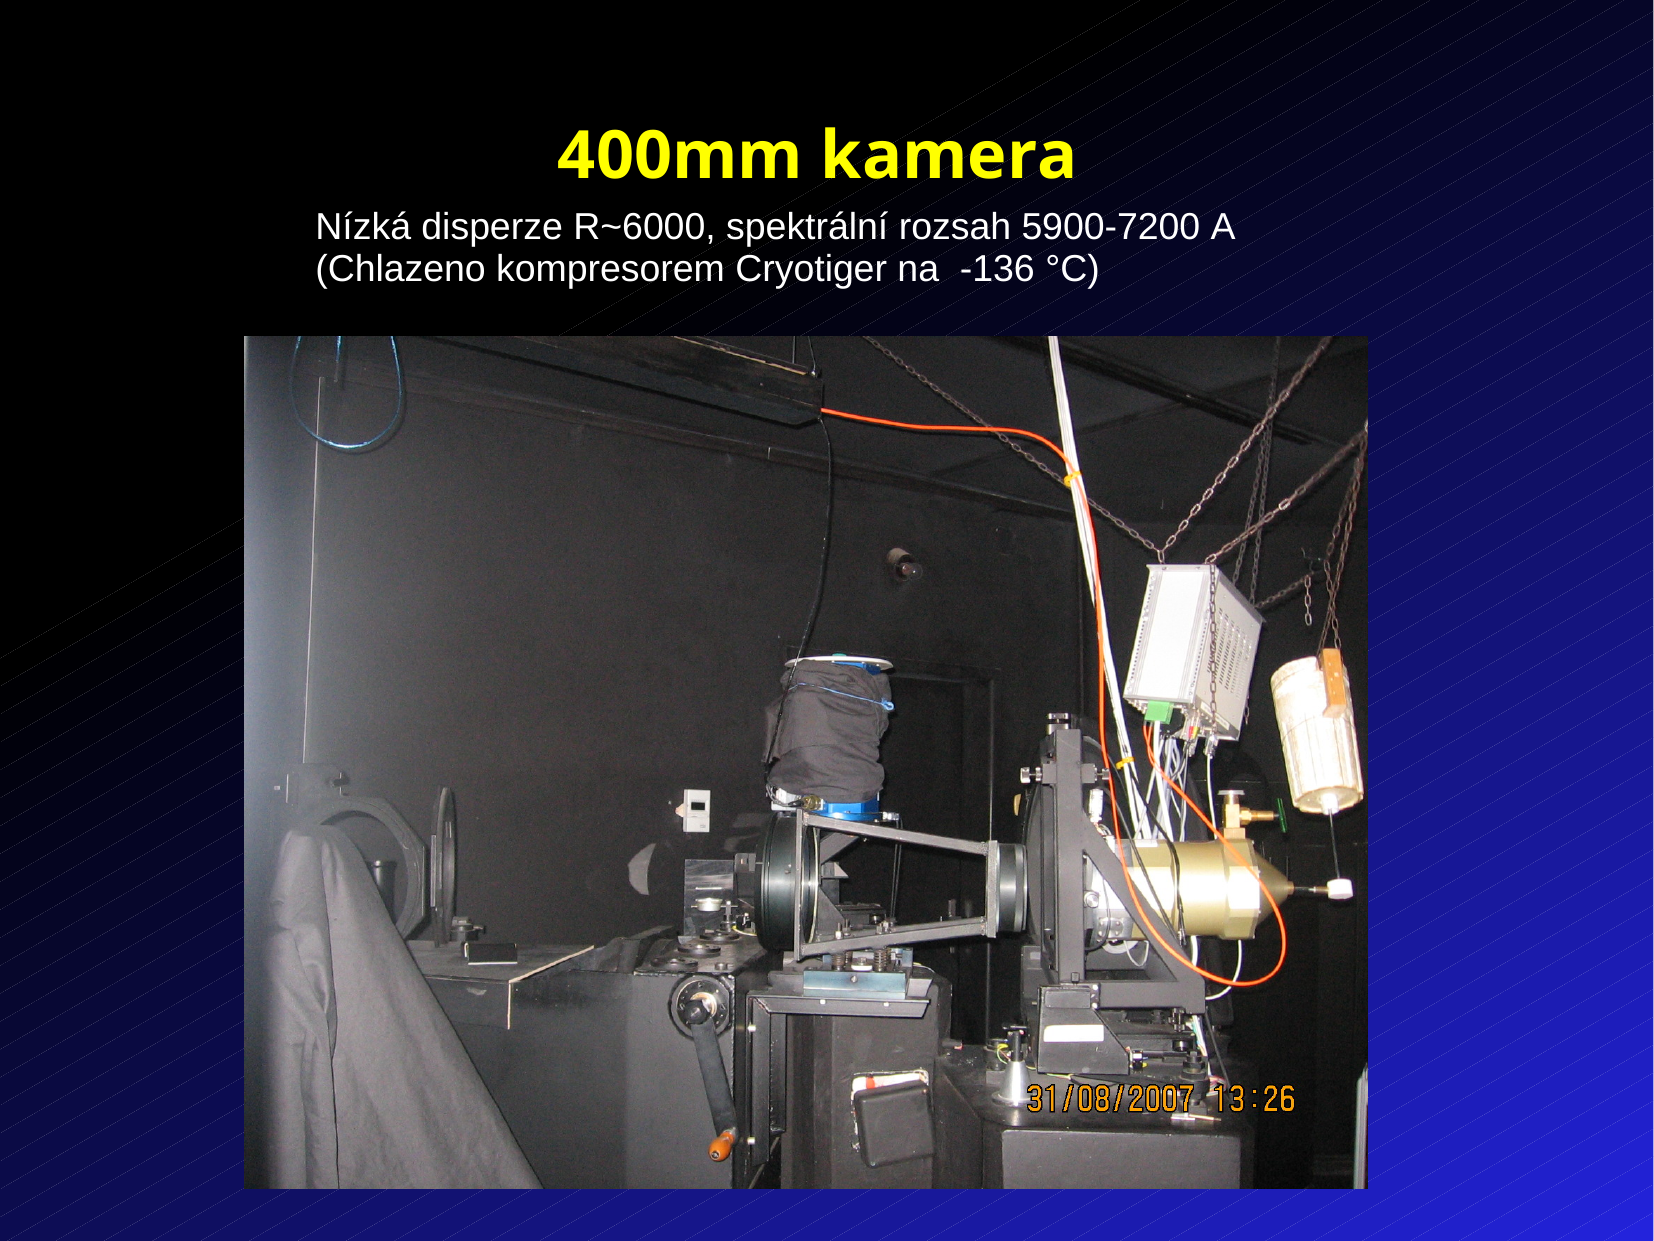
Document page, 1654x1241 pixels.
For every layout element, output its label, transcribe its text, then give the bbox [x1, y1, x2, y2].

text_box Nízká disperze R~6000, spektrální rozsah 5900-7200 A (Chlazeno kompresorem Cryotiger na -136 °C) [300, 198, 1370, 298]
title 400mm kamera [82, 49, 1571, 257]
picture [244, 336, 1368, 1189]
